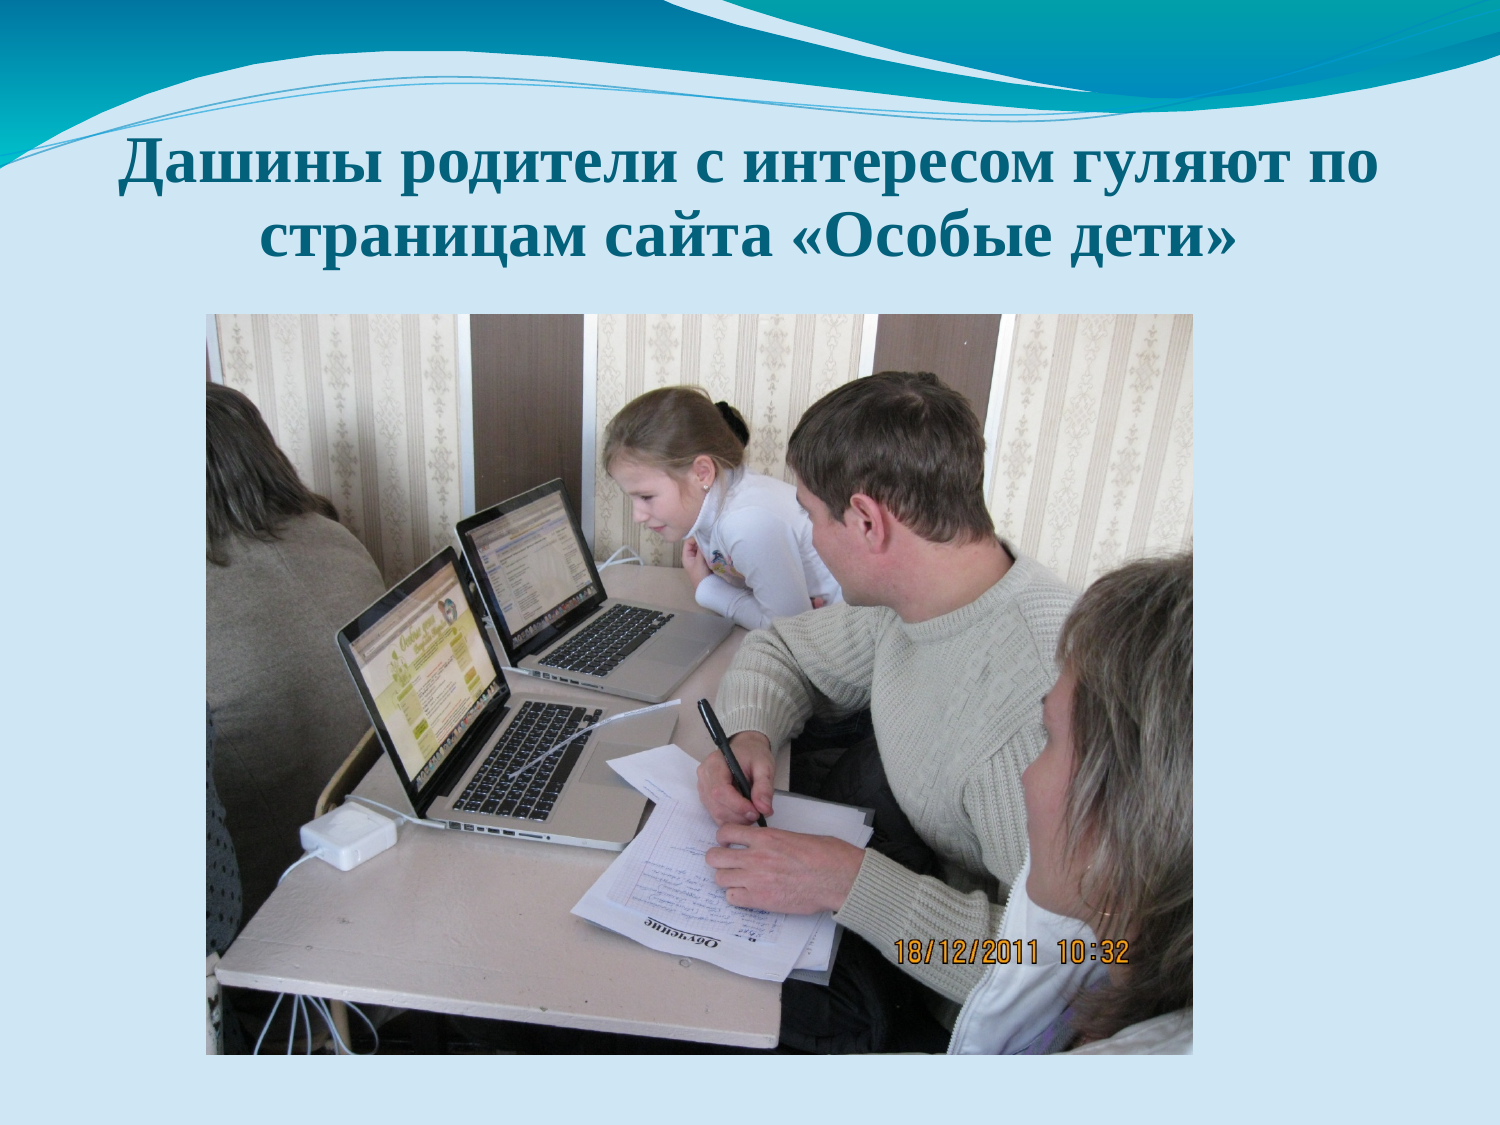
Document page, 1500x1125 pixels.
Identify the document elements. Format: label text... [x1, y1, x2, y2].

picture [206, 314, 1193, 1055]
title Дашины родители с интересом гуляют по страницам сайта «Особые дети» [75, 115, 1425, 303]
